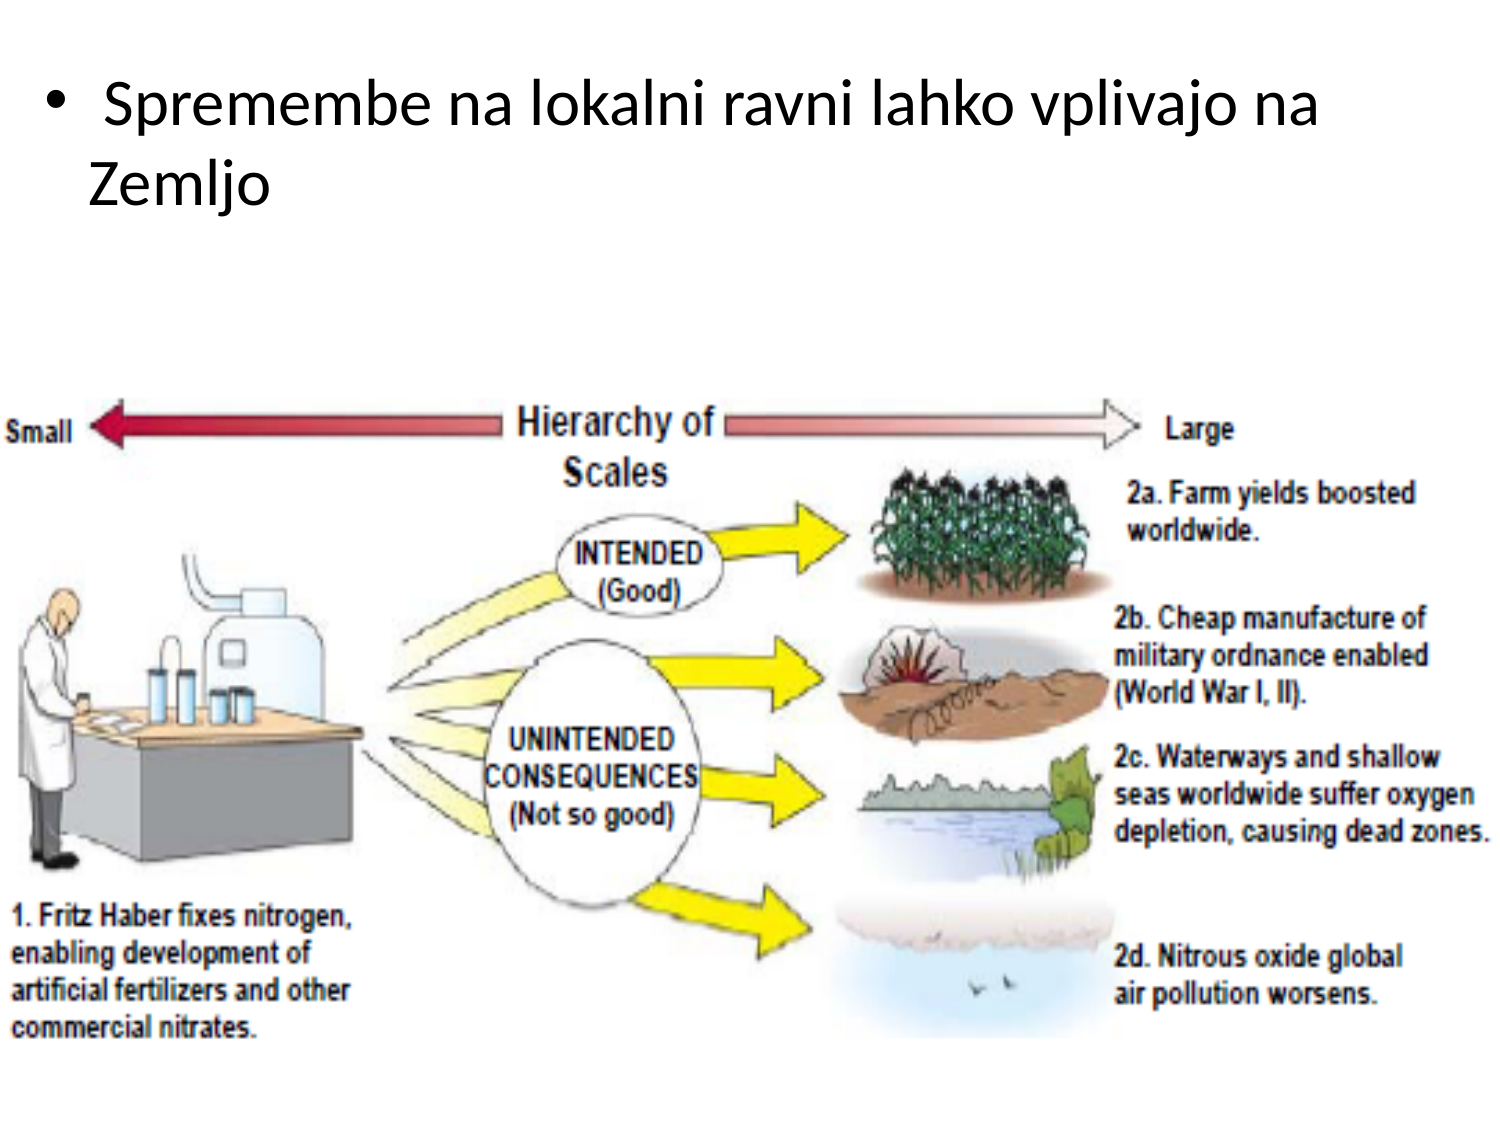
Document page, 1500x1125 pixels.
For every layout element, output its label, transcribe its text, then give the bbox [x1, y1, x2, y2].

picture [0, 312, 1500, 1066]
title Spremembe na lokalni ravni lahko vplivajo na Zemljo [29, 45, 1500, 233]
